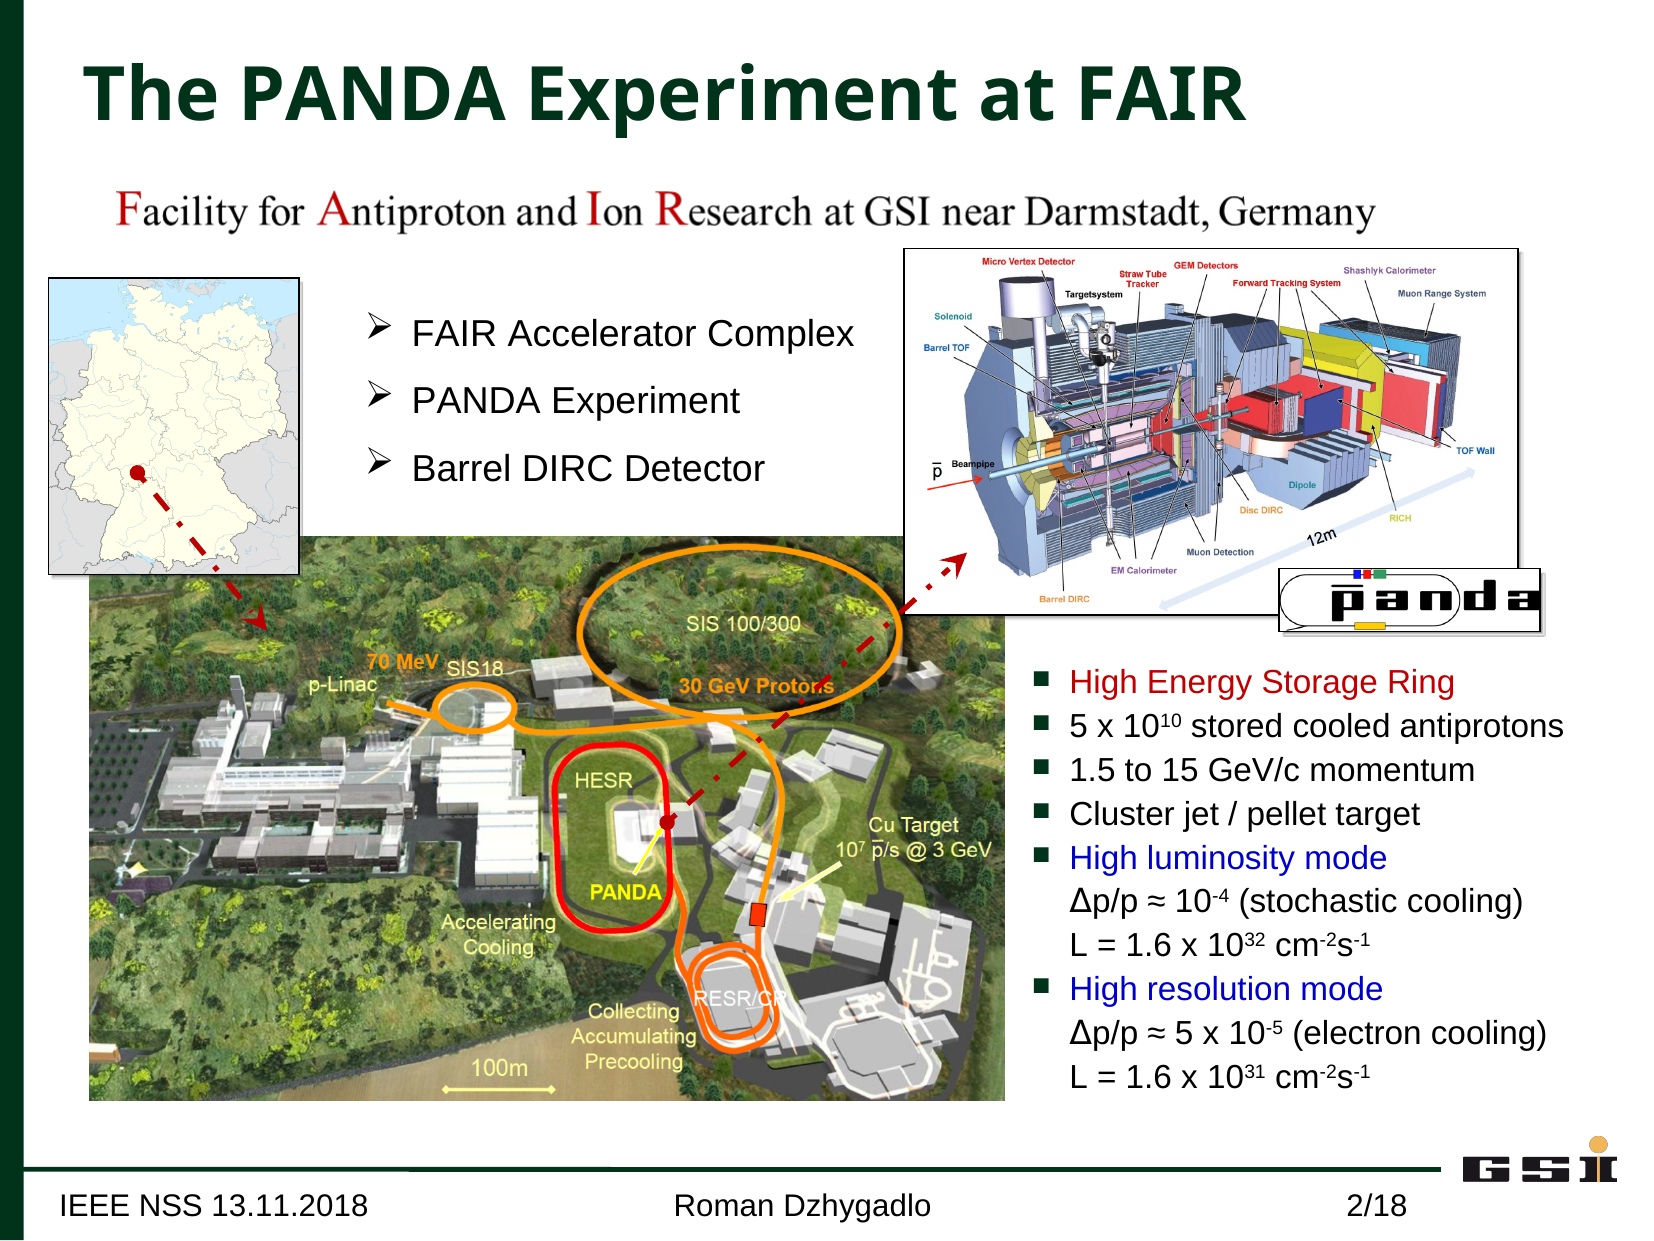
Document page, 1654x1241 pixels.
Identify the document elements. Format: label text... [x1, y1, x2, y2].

picture [1463, 1136, 1617, 1182]
picture [12, 161, 1478, 268]
text_box FAIR Accelerator Complex PANDA Experiment Barrel DIRC Detector [349, 278, 870, 497]
text_box High Energy Storage Ring 5 x 1010 stored cooled antiprotons 1.5 to 15 GeV/c momentum Cluster jet / pellet target High luminosity mode Δp/p ≈ 10-4 (stochastic cooling) L = 1.6 x 1032 cm-2s-1 High resolution mode Δp/p ≈ 5 x 10-5 (electron cooling) L = 1.6 x 1031 cm-2s-1 [1019, 648, 1583, 1103]
picture [904, 249, 1518, 615]
picture [49, 278, 299, 574]
picture [89, 536, 1005, 1101]
picture [1279, 569, 1540, 631]
title The PANDA Experiment at FAIR [82, 11, 1571, 174]
